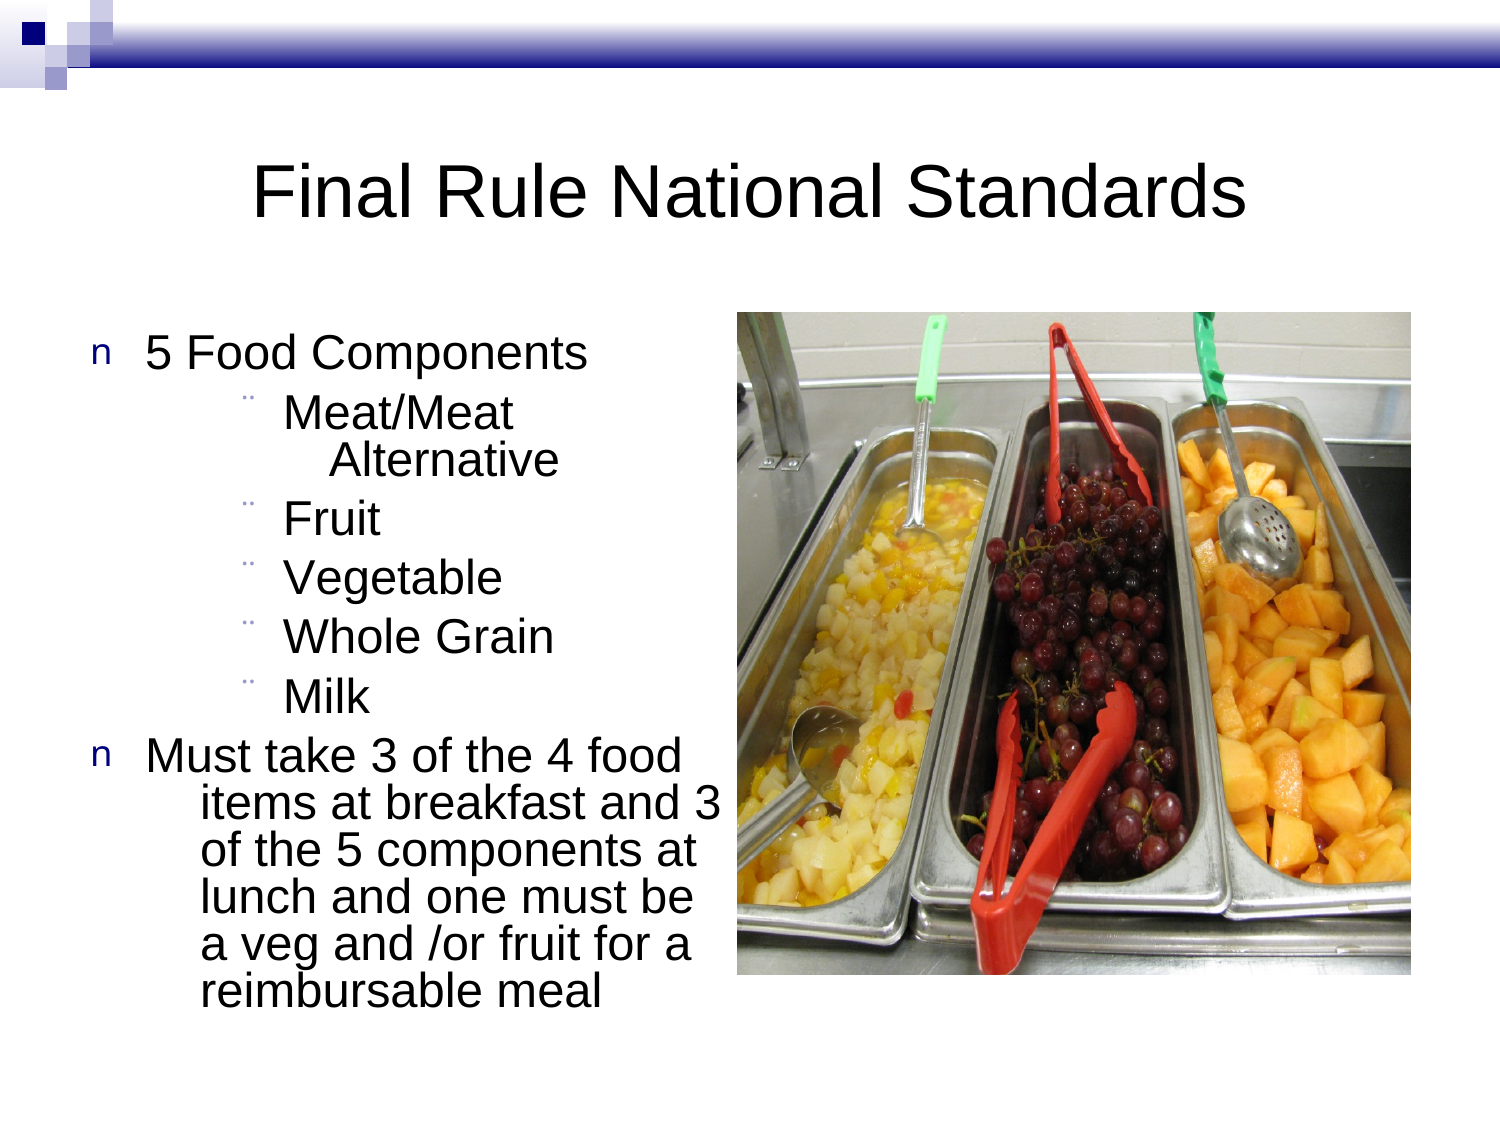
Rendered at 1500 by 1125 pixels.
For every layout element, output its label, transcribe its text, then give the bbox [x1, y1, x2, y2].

title Final Rule National Standards [75, 75, 1426, 300]
picture [737, 312, 1411, 976]
list 5 Food Components Meat/Meat Alternative Fruit Vegetable Whole Grain Milk Must take 3 of the 4 food items at breakfast and 3 of the 5 components at lunch and one must be a veg and /or fruit for a reimbursable meal [75, 324, 738, 1038]
